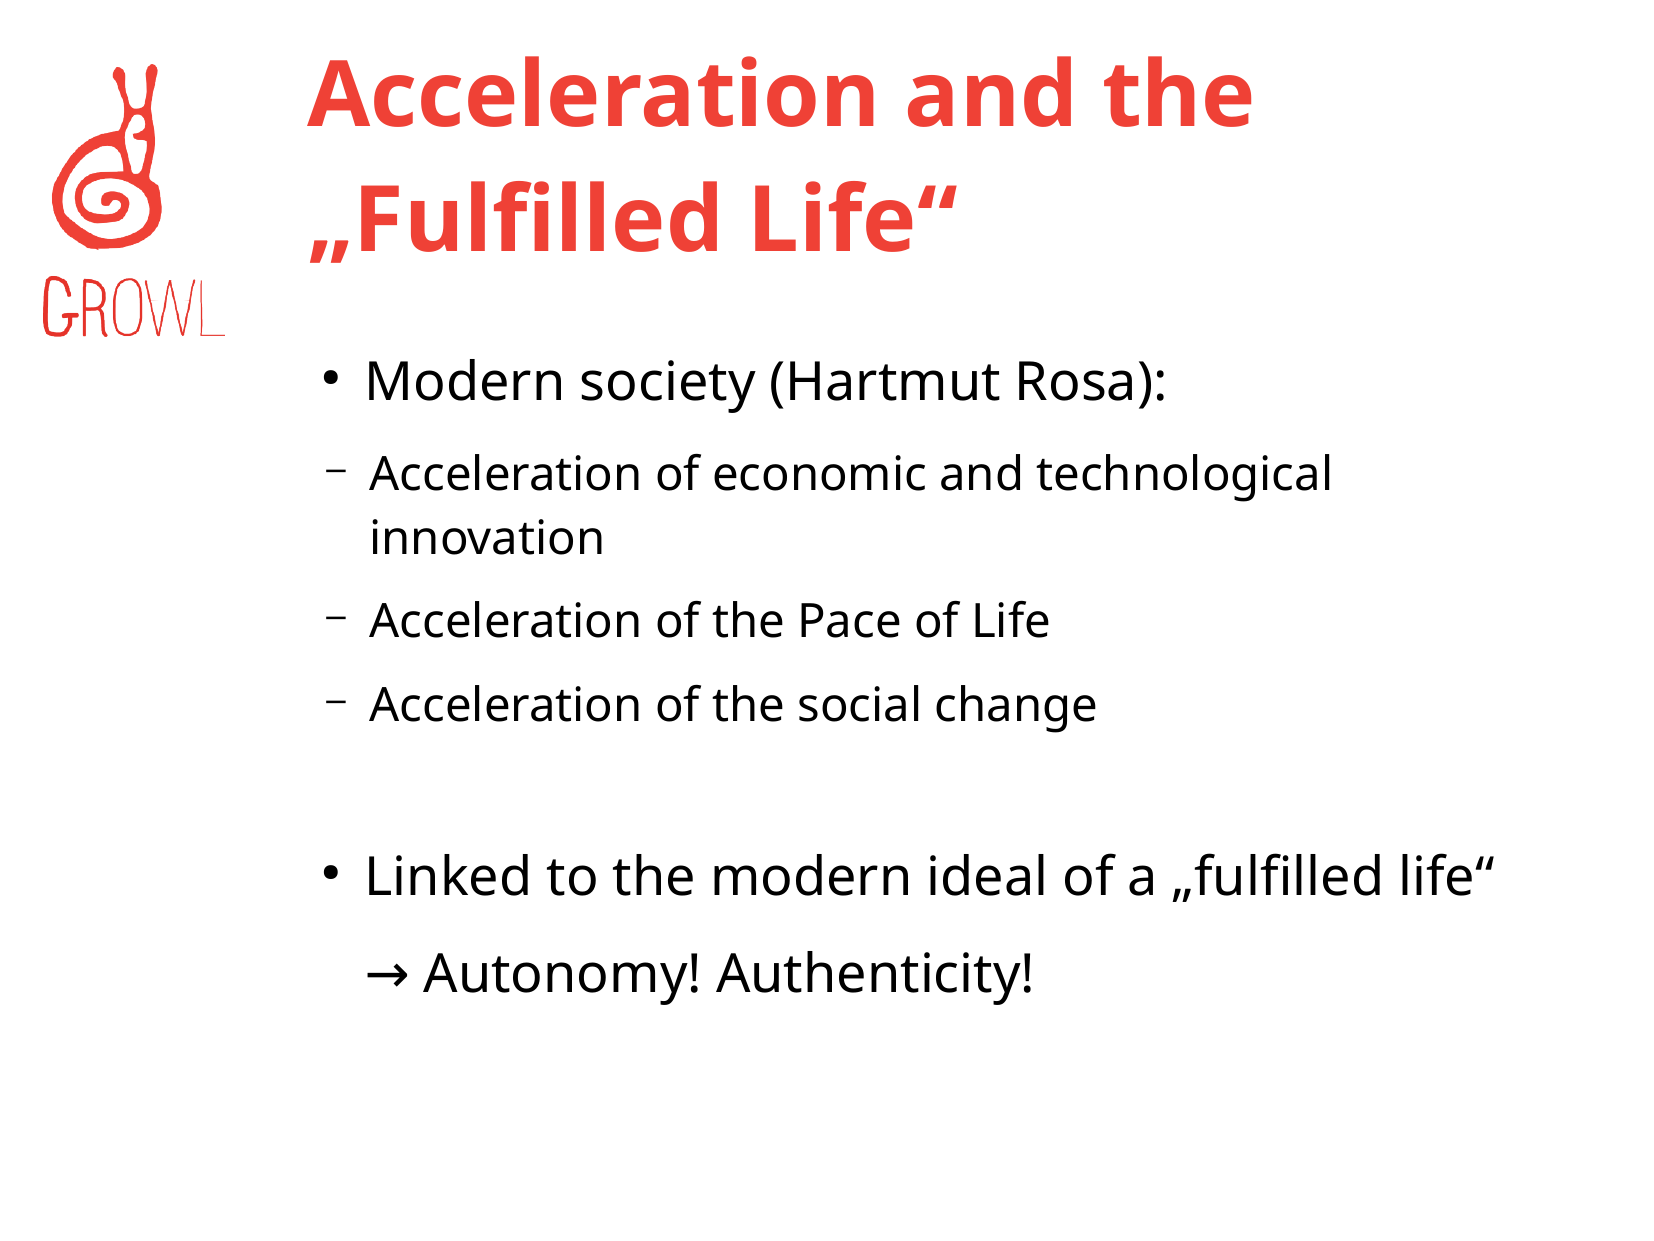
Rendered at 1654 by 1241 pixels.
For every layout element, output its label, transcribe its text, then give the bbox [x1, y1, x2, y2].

list Modern society (Hartmut Rosa): Acceleration of economic and technological innovation Acceleration of the Pace of Life Acceleration of the social change Linked to the modern ideal of a „fulfilled life“ → Autonomy! Authenticity! [307, 342, 1538, 1010]
title Acceleration and the „Fulfilled Life“ [307, 48, 1571, 258]
picture [43, 64, 225, 337]
